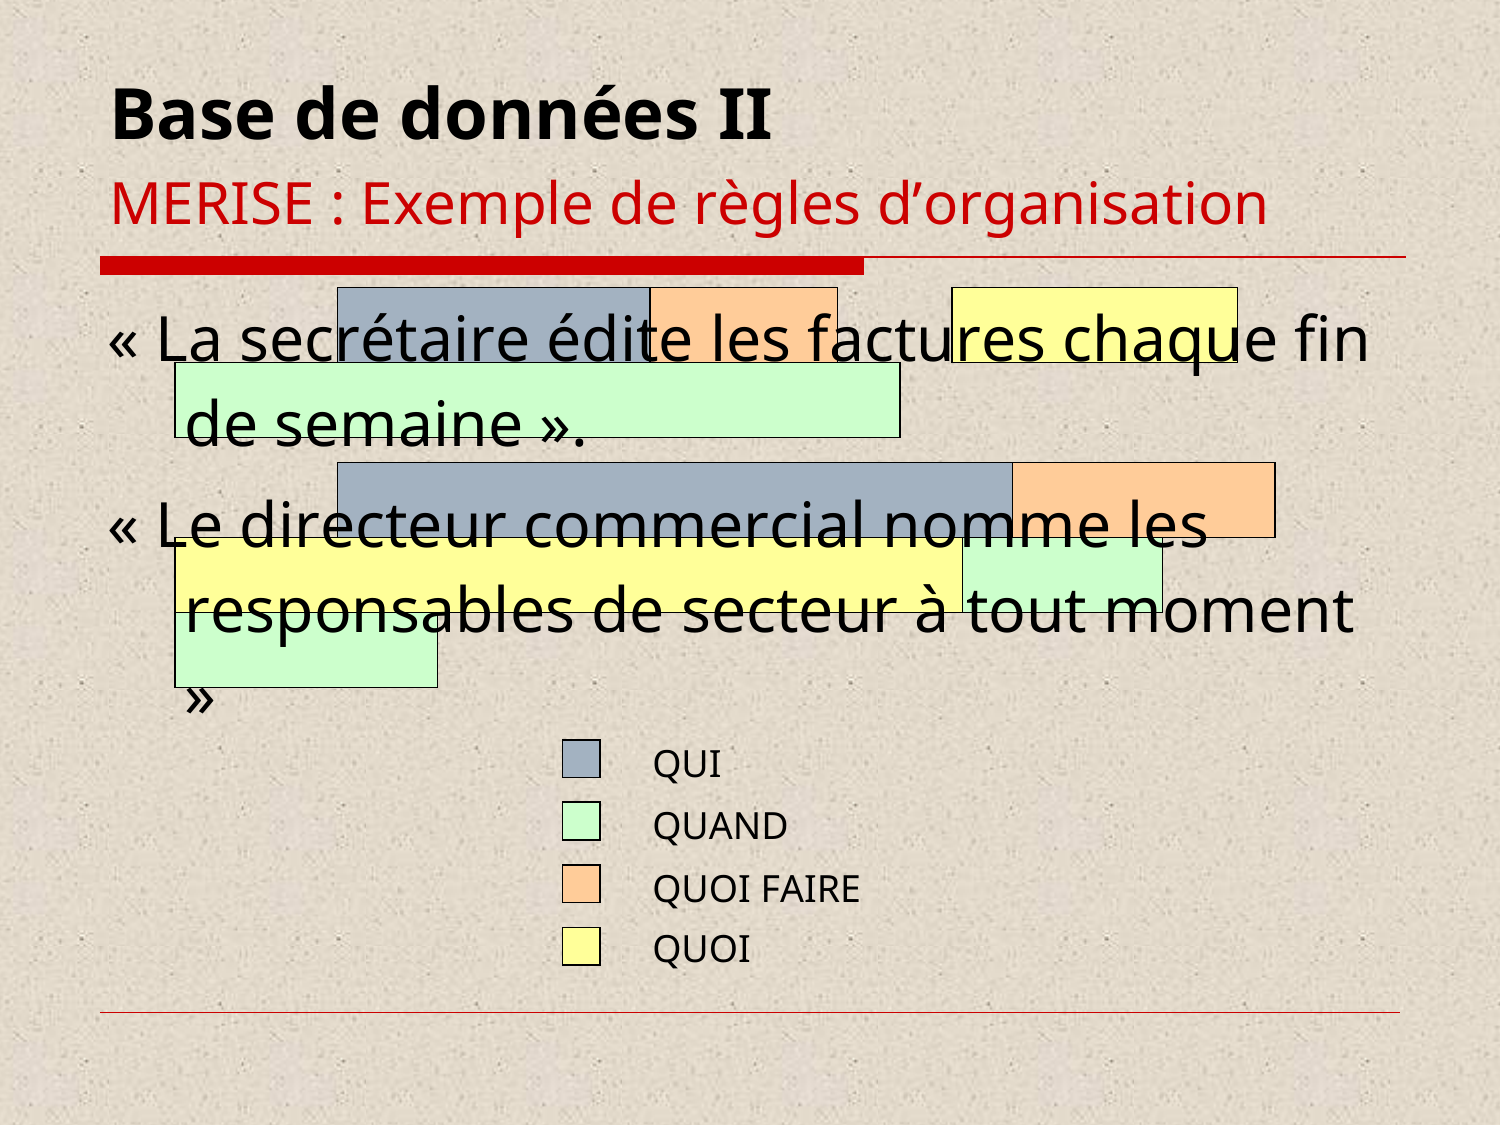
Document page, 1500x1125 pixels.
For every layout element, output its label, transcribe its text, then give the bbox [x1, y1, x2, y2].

text_box QUI [637, 729, 988, 792]
title Base de données II MERISE : Exemple de règles d’organisation [94, 49, 1407, 250]
text_box QUOI FAIRE [637, 854, 988, 914]
text_box [562, 927, 600, 965]
text_box [562, 802, 600, 840]
picture [0, 0, 1500, 1125]
list « La secrétaire édite les factures chaque fin de semaine ». « Le directeur commercial nomme les responsables de secteur à tout moment » [92, 287, 1406, 988]
text_box QUOI [637, 914, 988, 982]
text_box QUAND [637, 792, 988, 854]
text_box [562, 739, 600, 778]
text_box [562, 864, 600, 903]
